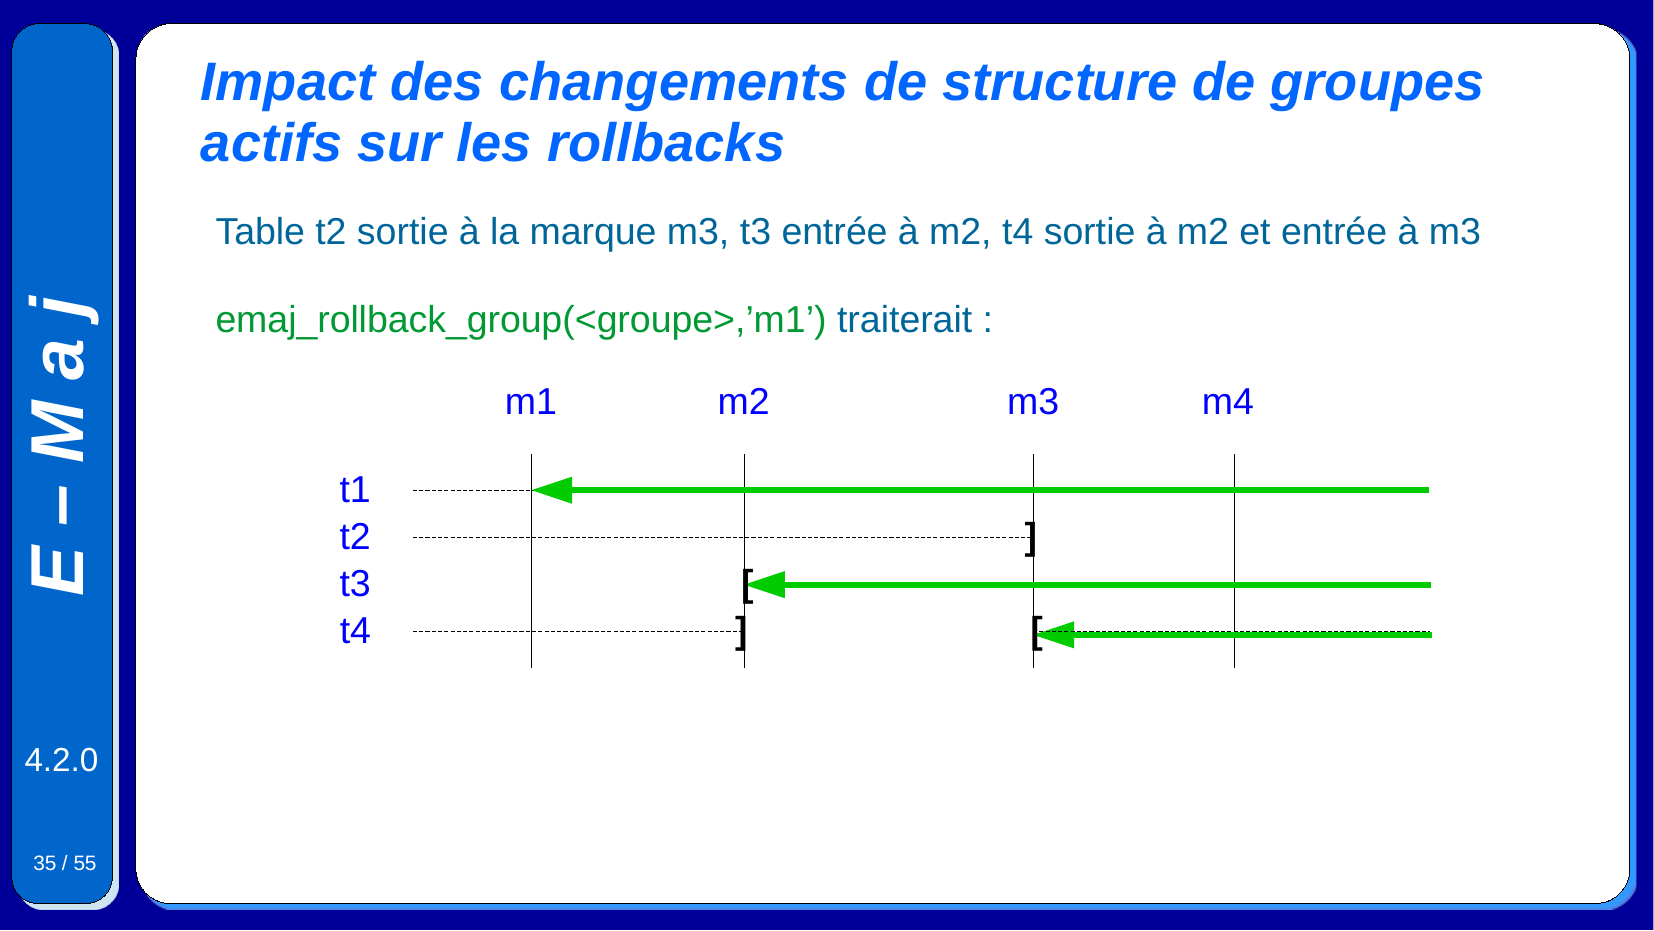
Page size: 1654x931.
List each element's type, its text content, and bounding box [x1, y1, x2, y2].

text_box ] [1009, 507, 1053, 565]
text_box [ [726, 555, 769, 612]
text_box t2 [324, 507, 386, 555]
text_box m3 [992, 373, 1074, 430]
text_box m2 [702, 373, 785, 430]
text_box t1 [324, 460, 386, 507]
text_box m1 [490, 373, 572, 430]
text_box m4 [1187, 373, 1269, 430]
text_box [ [1015, 602, 1058, 660]
title Impact des changements de structure de groupes actifs sur les rollbacks [200, 34, 1575, 191]
text_box Table t2 sortie à la marque m3, t3 entrée à m2, t4 sortie à m2 et entrée à m3 [200, 203, 1507, 260]
text_box ] [720, 602, 763, 660]
text_box t3 [324, 555, 386, 602]
text_box emaj_rollback_group(<groupe>,’m1’) traiterait : [200, 291, 1009, 349]
text_box t4 [324, 602, 386, 660]
